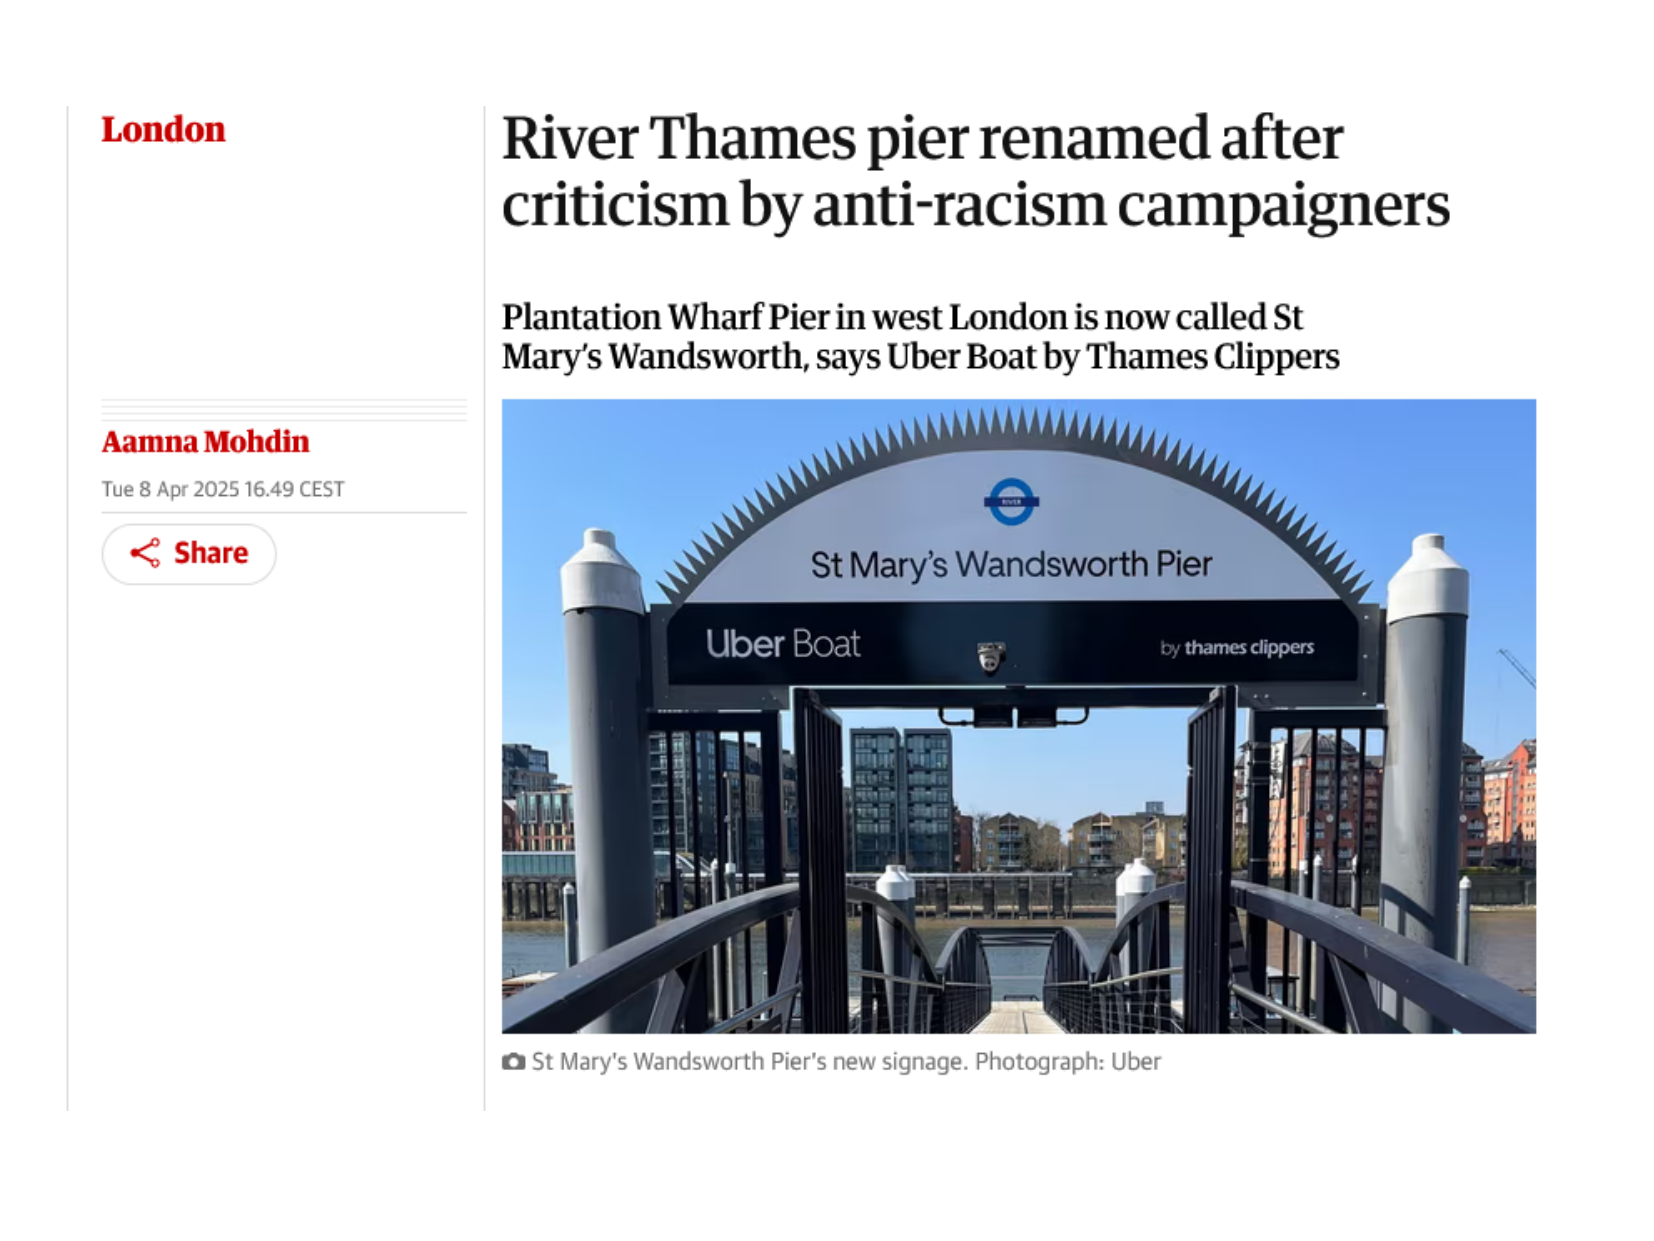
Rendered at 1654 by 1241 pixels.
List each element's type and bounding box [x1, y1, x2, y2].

picture [47, 106, 1595, 1111]
